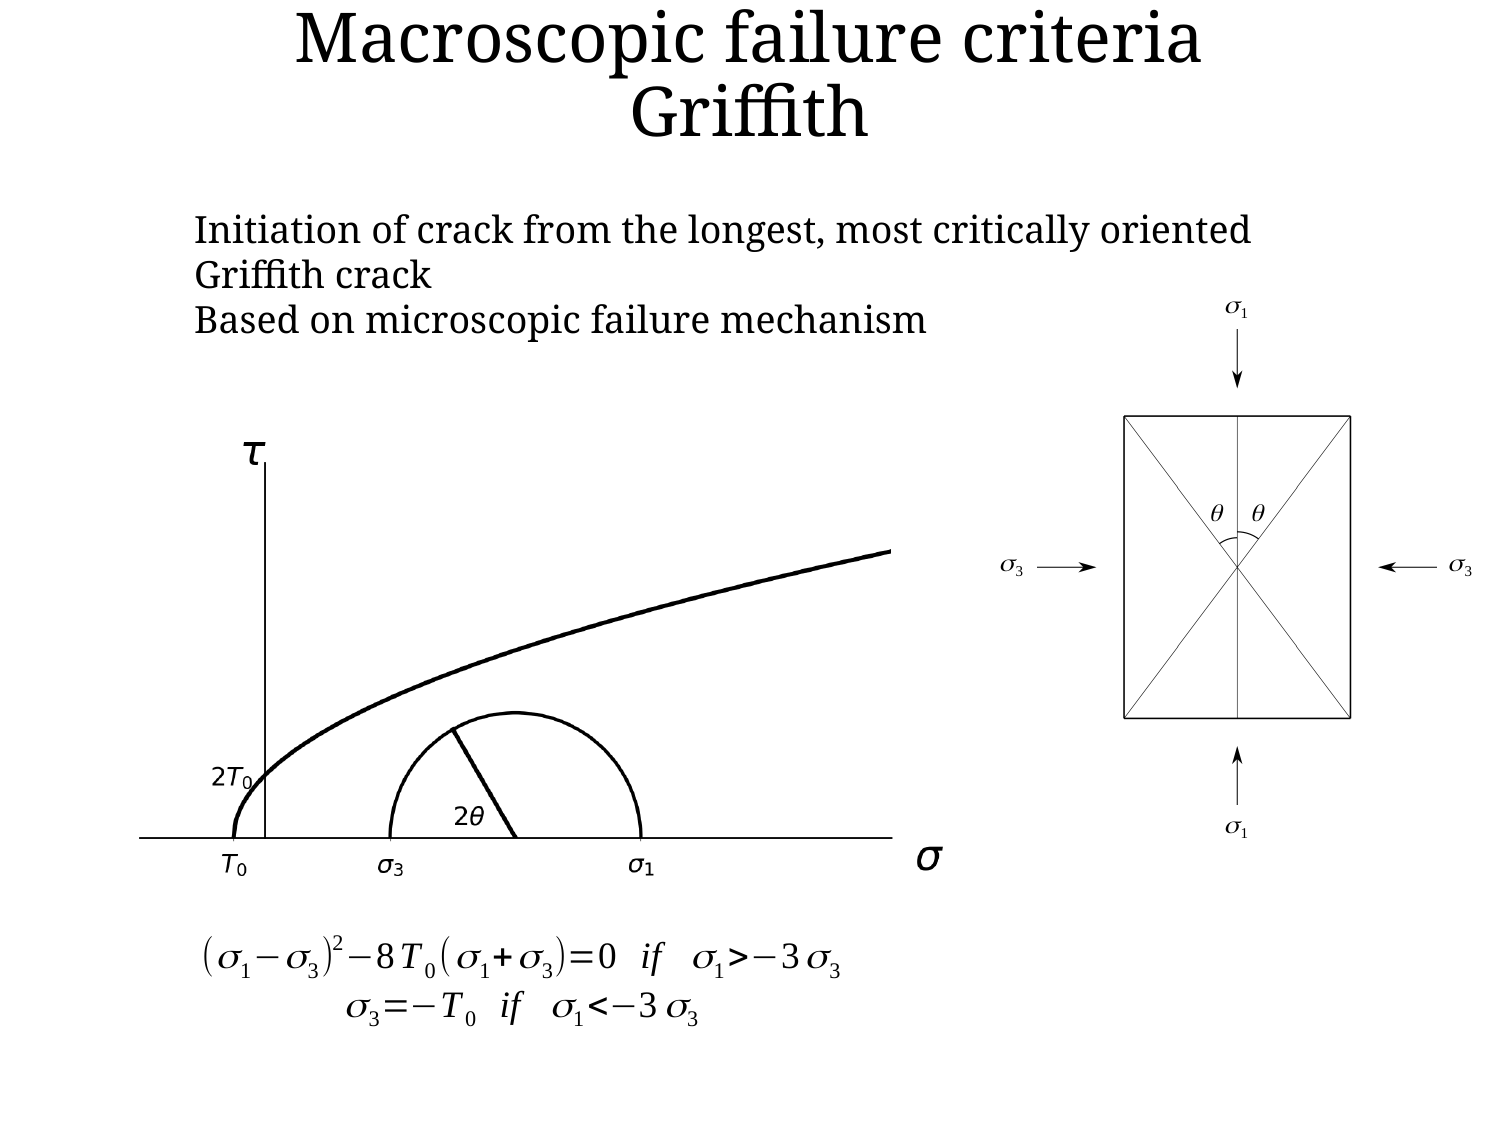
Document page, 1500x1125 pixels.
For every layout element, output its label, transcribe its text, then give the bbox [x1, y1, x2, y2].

chart [195, 930, 847, 1032]
chart [1202, 502, 1228, 523]
picture [15, 404, 991, 892]
text_box Initiation of crack from the longest, most critically oriented Griffith crack Based on microscopic failure mechanism [179, 199, 1390, 349]
chart [1217, 819, 1254, 843]
chart [1441, 557, 1478, 580]
chart [1243, 502, 1269, 523]
picture [1037, 329, 1437, 805]
title Macroscopic failure criteria Griffith [0, 17, 1500, 137]
chart [992, 557, 1030, 580]
